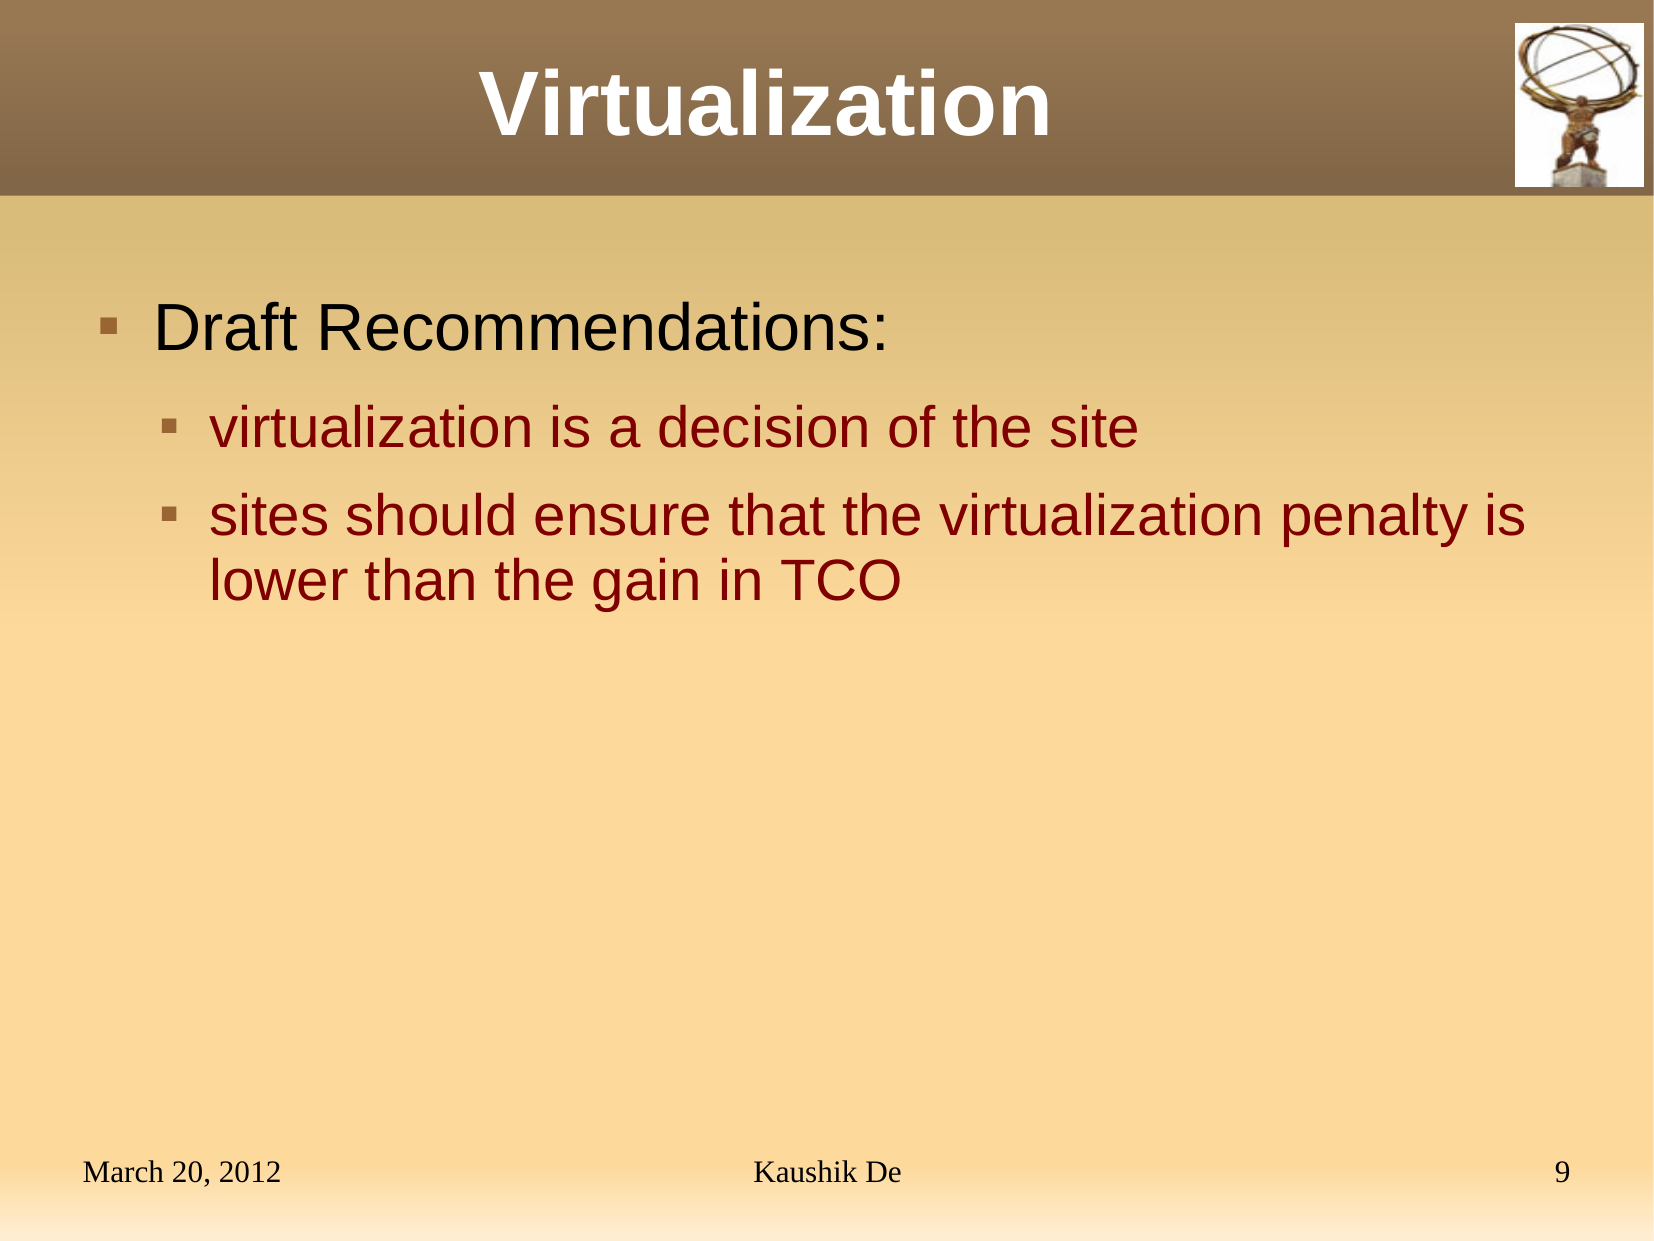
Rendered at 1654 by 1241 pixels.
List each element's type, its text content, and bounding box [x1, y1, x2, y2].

title Virtualization [17, 0, 1516, 208]
picture [0, 0, 1654, 1241]
list Draft Recommendations: virtualization is a decision of the site sites should ensure that the virtualization penalty is lower than the gain in TCO [82, 290, 1571, 1066]
